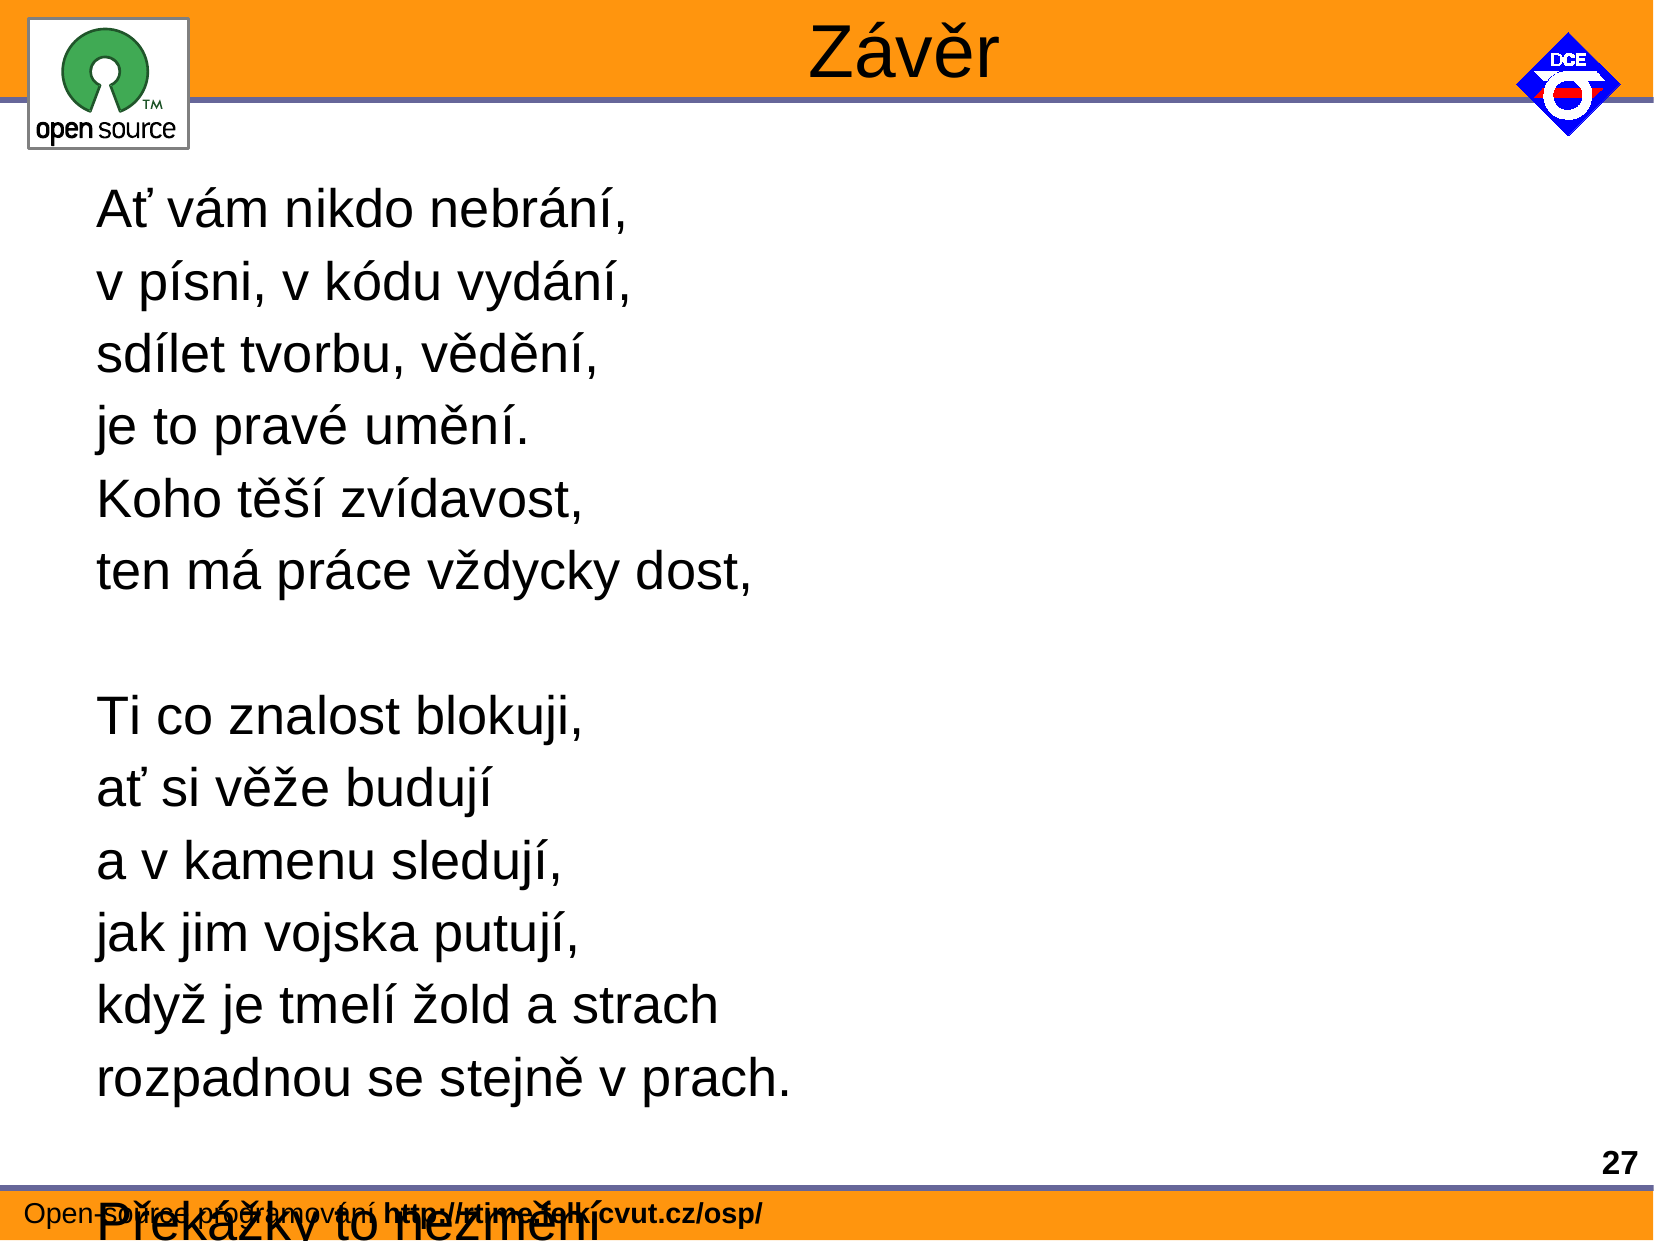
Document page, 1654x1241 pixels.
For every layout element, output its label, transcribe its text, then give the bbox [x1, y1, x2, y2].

title Závěr [178, 5, 1631, 97]
list Ať vám nikdo nebrání, v písni, v kódu vydání, sdílet tvorbu, vědění, je to pravé umění. Koho těší zvídavost, ten má práce vždycky dost, Ti co znalost blokuji, ať si věže budují a v kamenu sledují, jak jim vojska putují, když je tmelí žold a strach rozpadnou se stejně v prach. Překážky to nezmění sdílet radost, vědění, držet v nouzi pospolu dalo světu podobu na budoucnost naději tu vám nyní popřeji. [96, 178, 1582, 1112]
